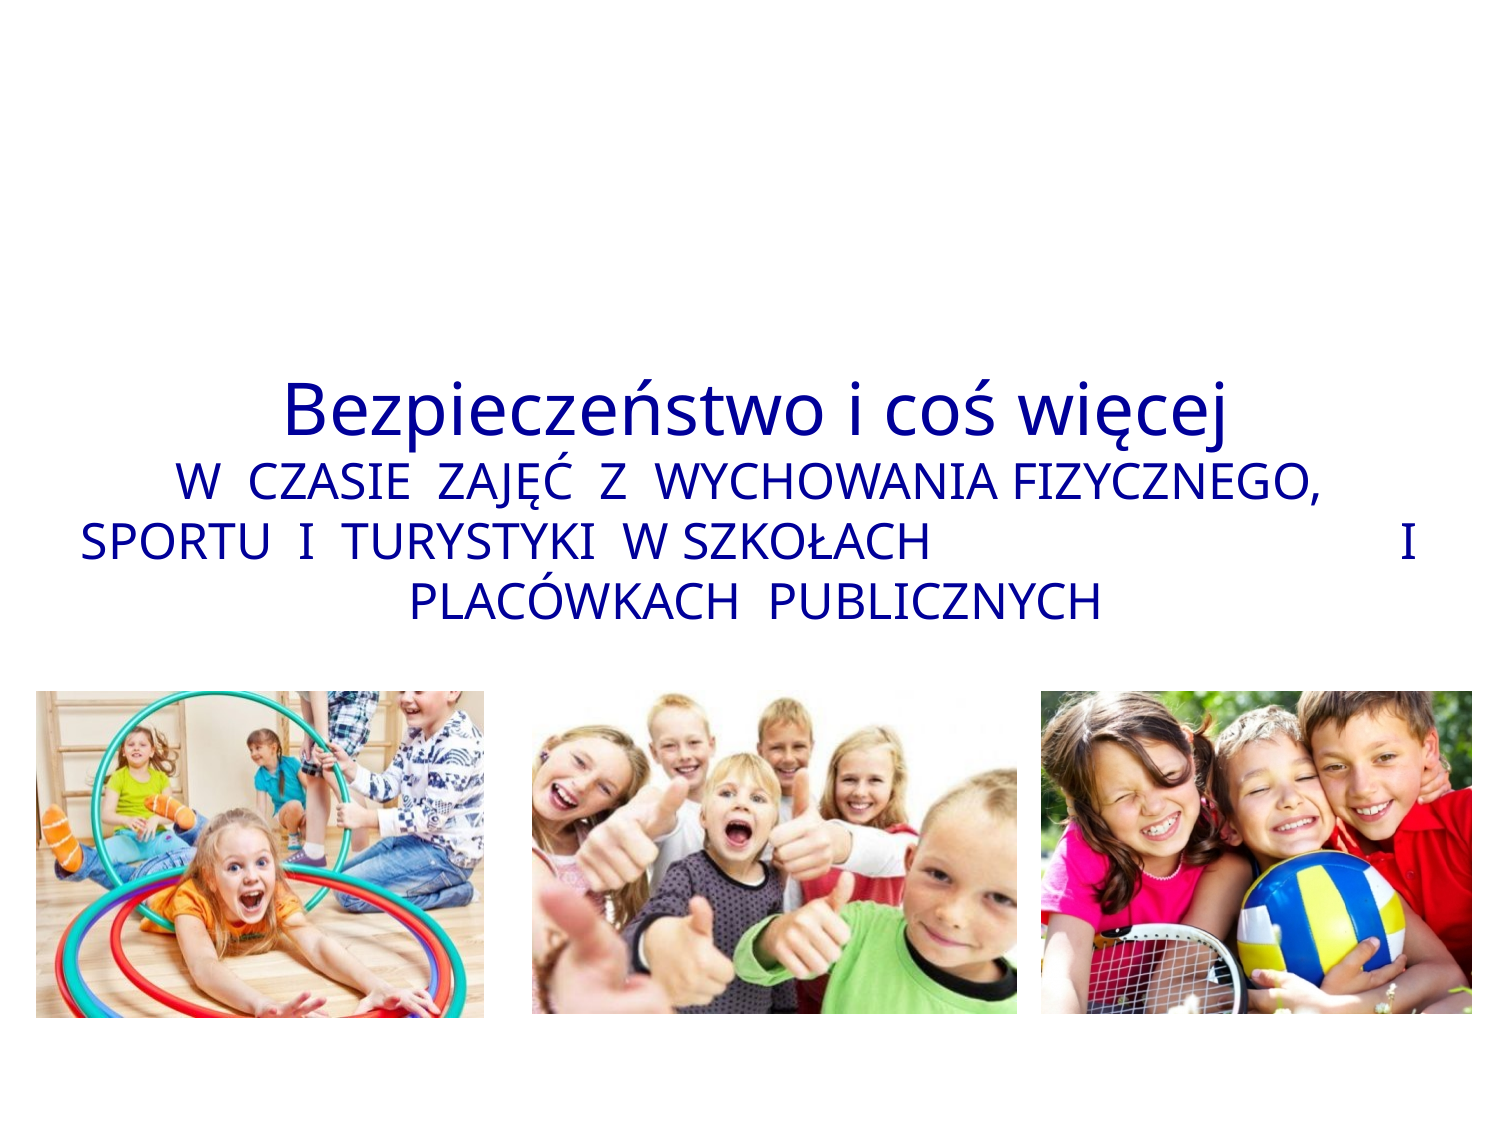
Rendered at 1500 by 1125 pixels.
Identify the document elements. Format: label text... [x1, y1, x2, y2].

title Bezpieczeństwo i coś więcej W CZASIE ZAJĘĆ Z WYCHOWANIA FIZYCZNEGO, SPORTU I TURYSTYKI W SZKOŁACH I PLACÓWKACH PUBLICZNYCH [64, 267, 1447, 563]
picture [532, 690, 1017, 1014]
picture [36, 691, 484, 1018]
picture [1041, 691, 1472, 1014]
